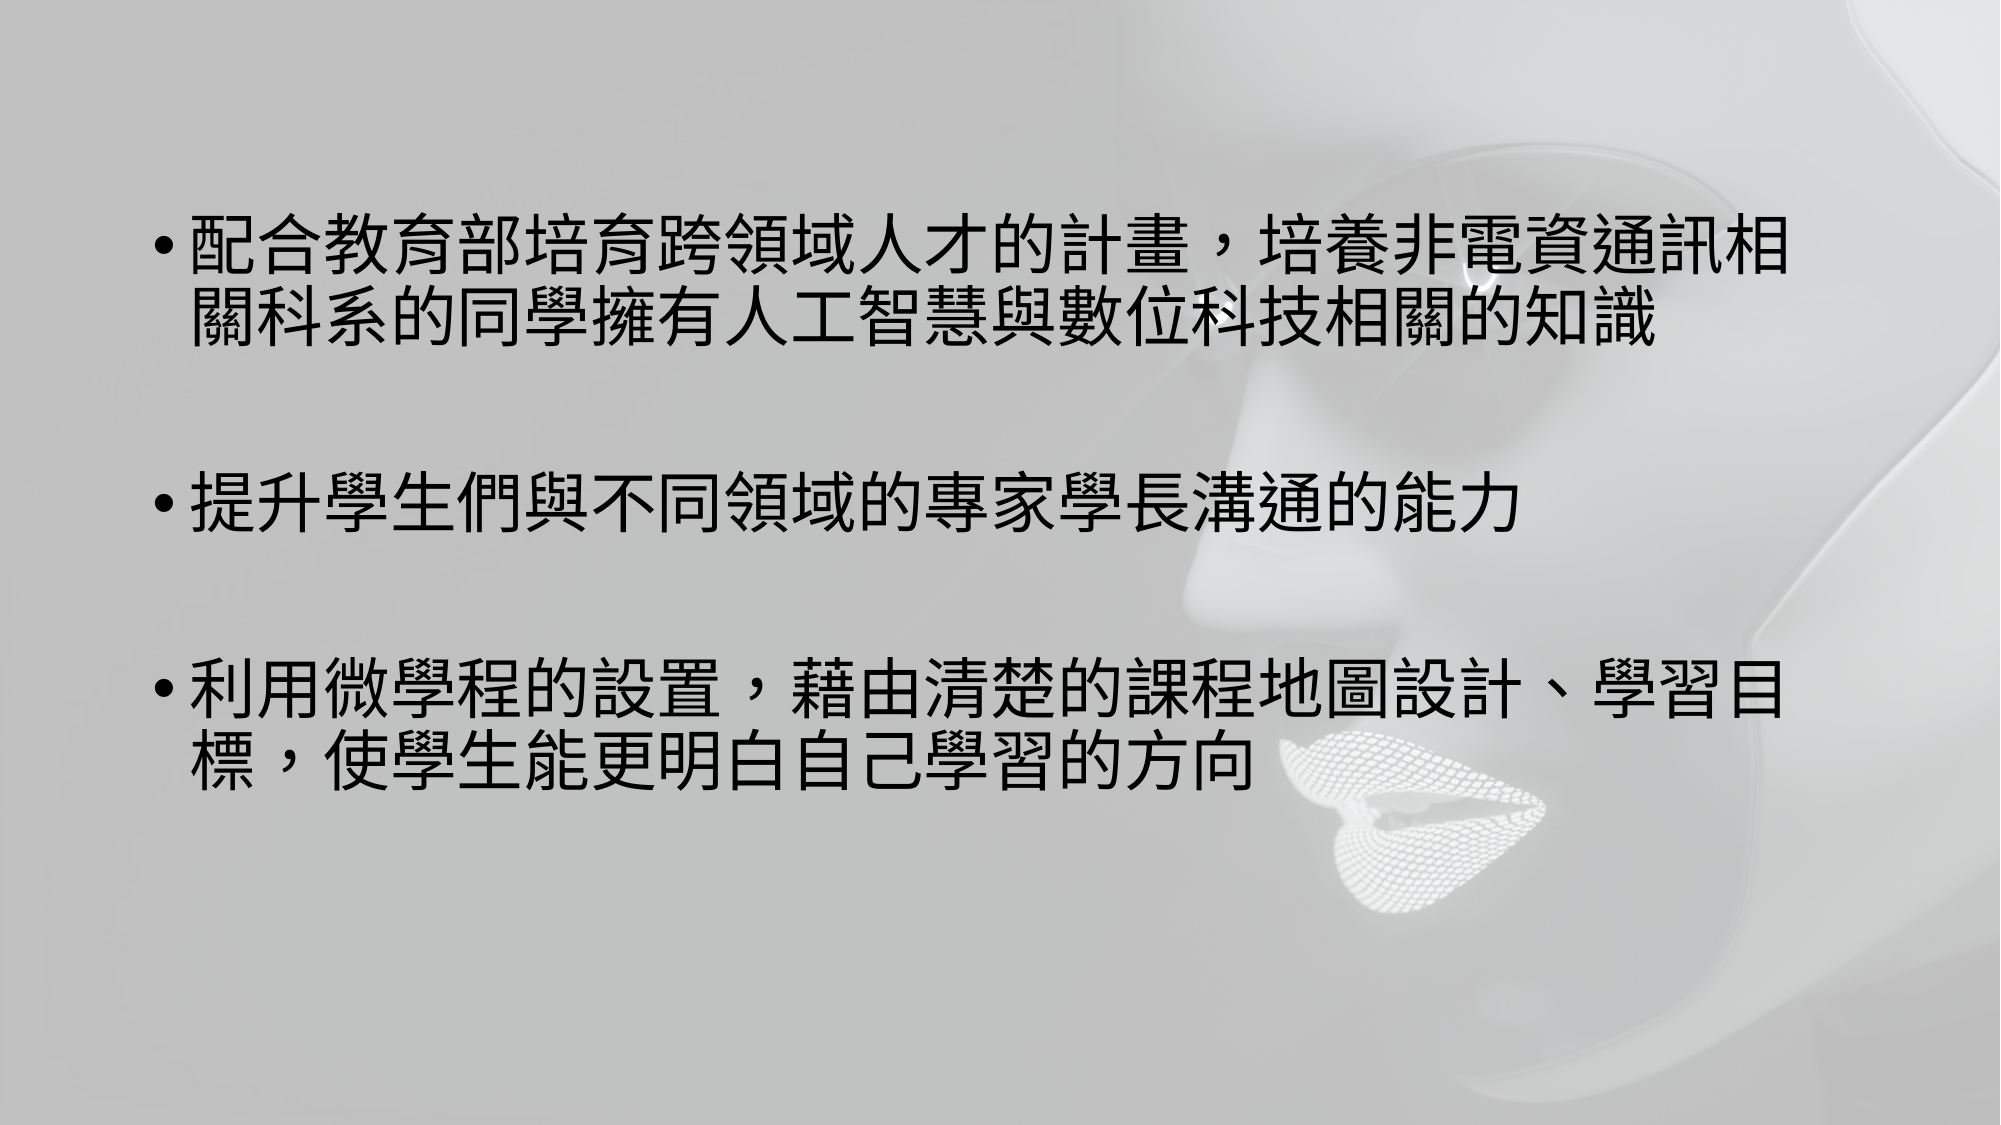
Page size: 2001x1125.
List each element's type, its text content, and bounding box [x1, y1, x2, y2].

list 配合教育部培育跨領域人才的計畫，培養非電資通訊相關科系的同學擁有人工智慧與數位科技相關的知識 提升學生們與不同領域的專家學長溝通的能力 利用微學程的設置，藉由清楚的課程地圖設計、學習目標，使學生能更明白自己學習的方向 [137, 204, 1863, 1044]
